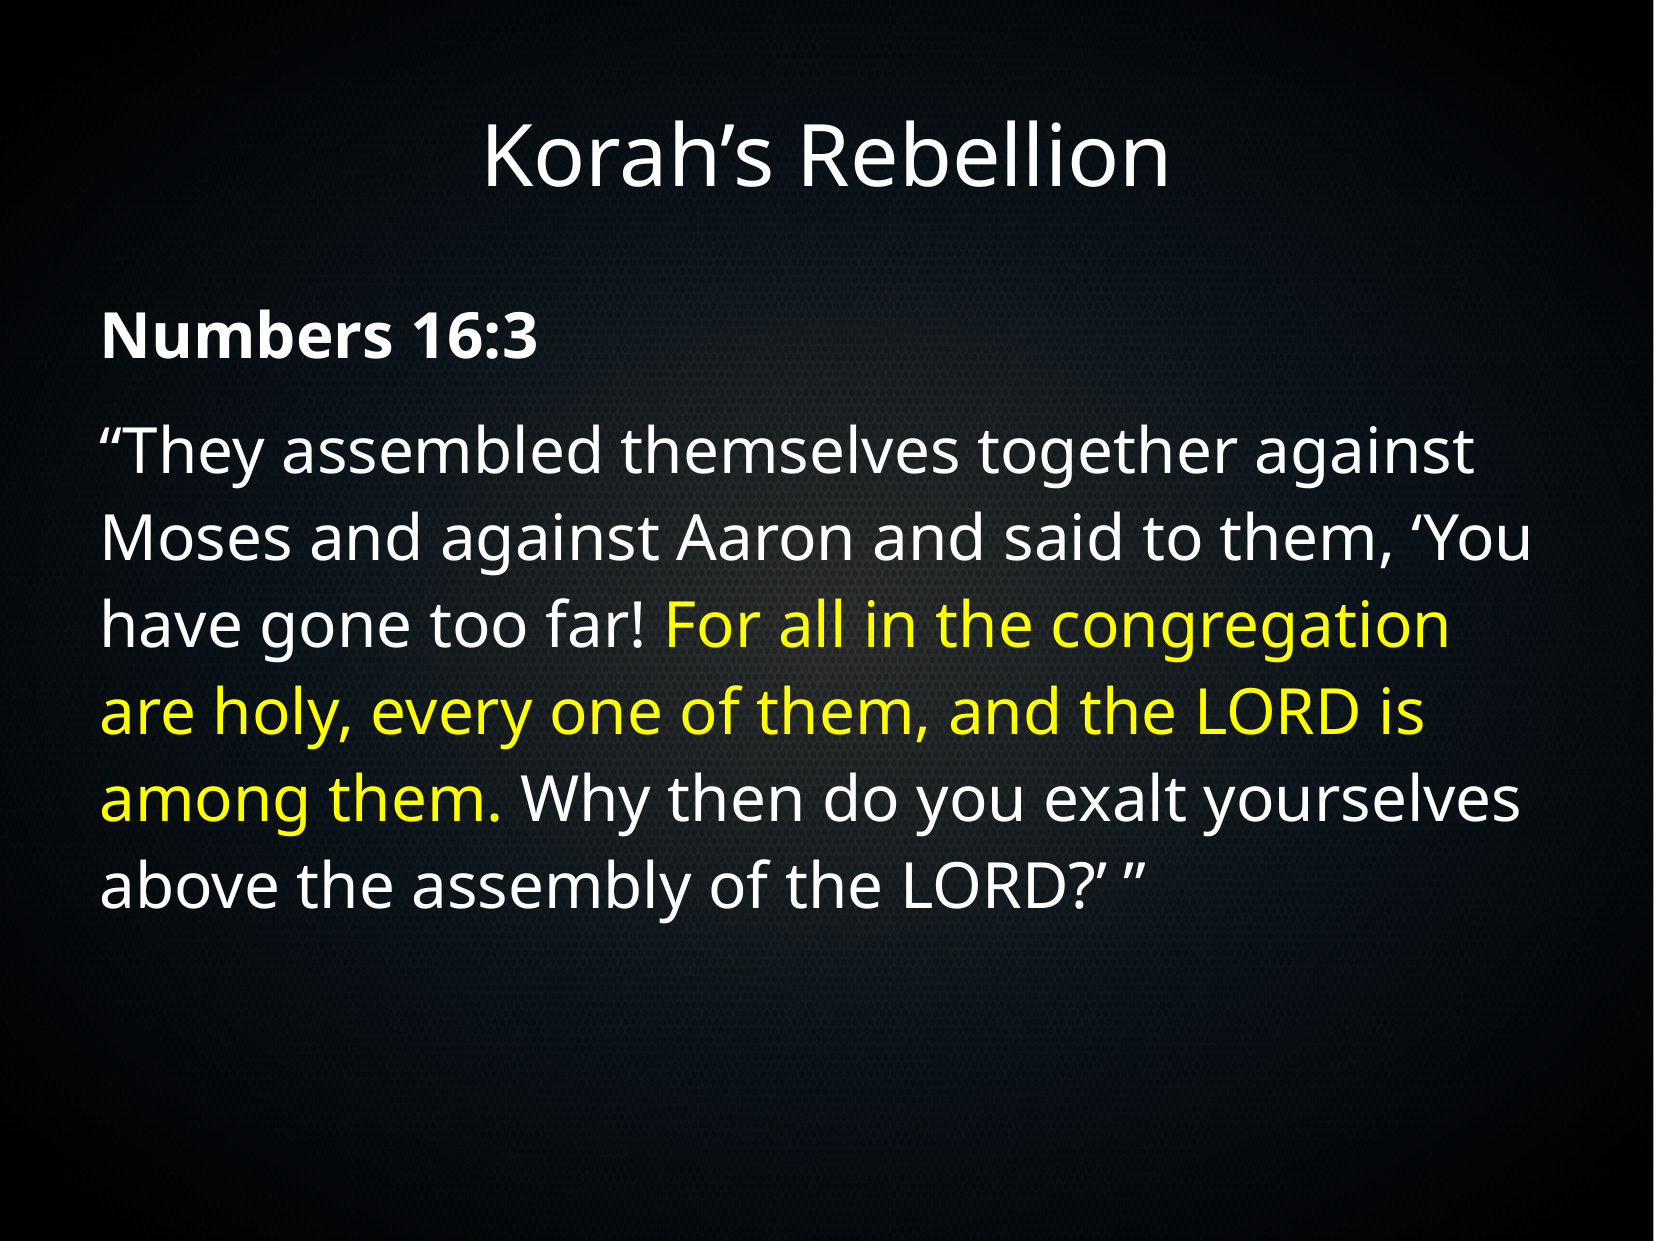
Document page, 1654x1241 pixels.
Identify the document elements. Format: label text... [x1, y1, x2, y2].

list Numbers 16:3 “They assembled themselves together against Moses and against Aaron and said to them, ‘You have gone too far! For all in the congregation are holy, every one of them, and the LORD is among them. Why then do you exalt yourselves above the assembly of the LORD?’ ” [82, 290, 1538, 1010]
picture [0, 0, 1654, 1241]
title Korah’s Rebellion [82, 49, 1571, 257]
